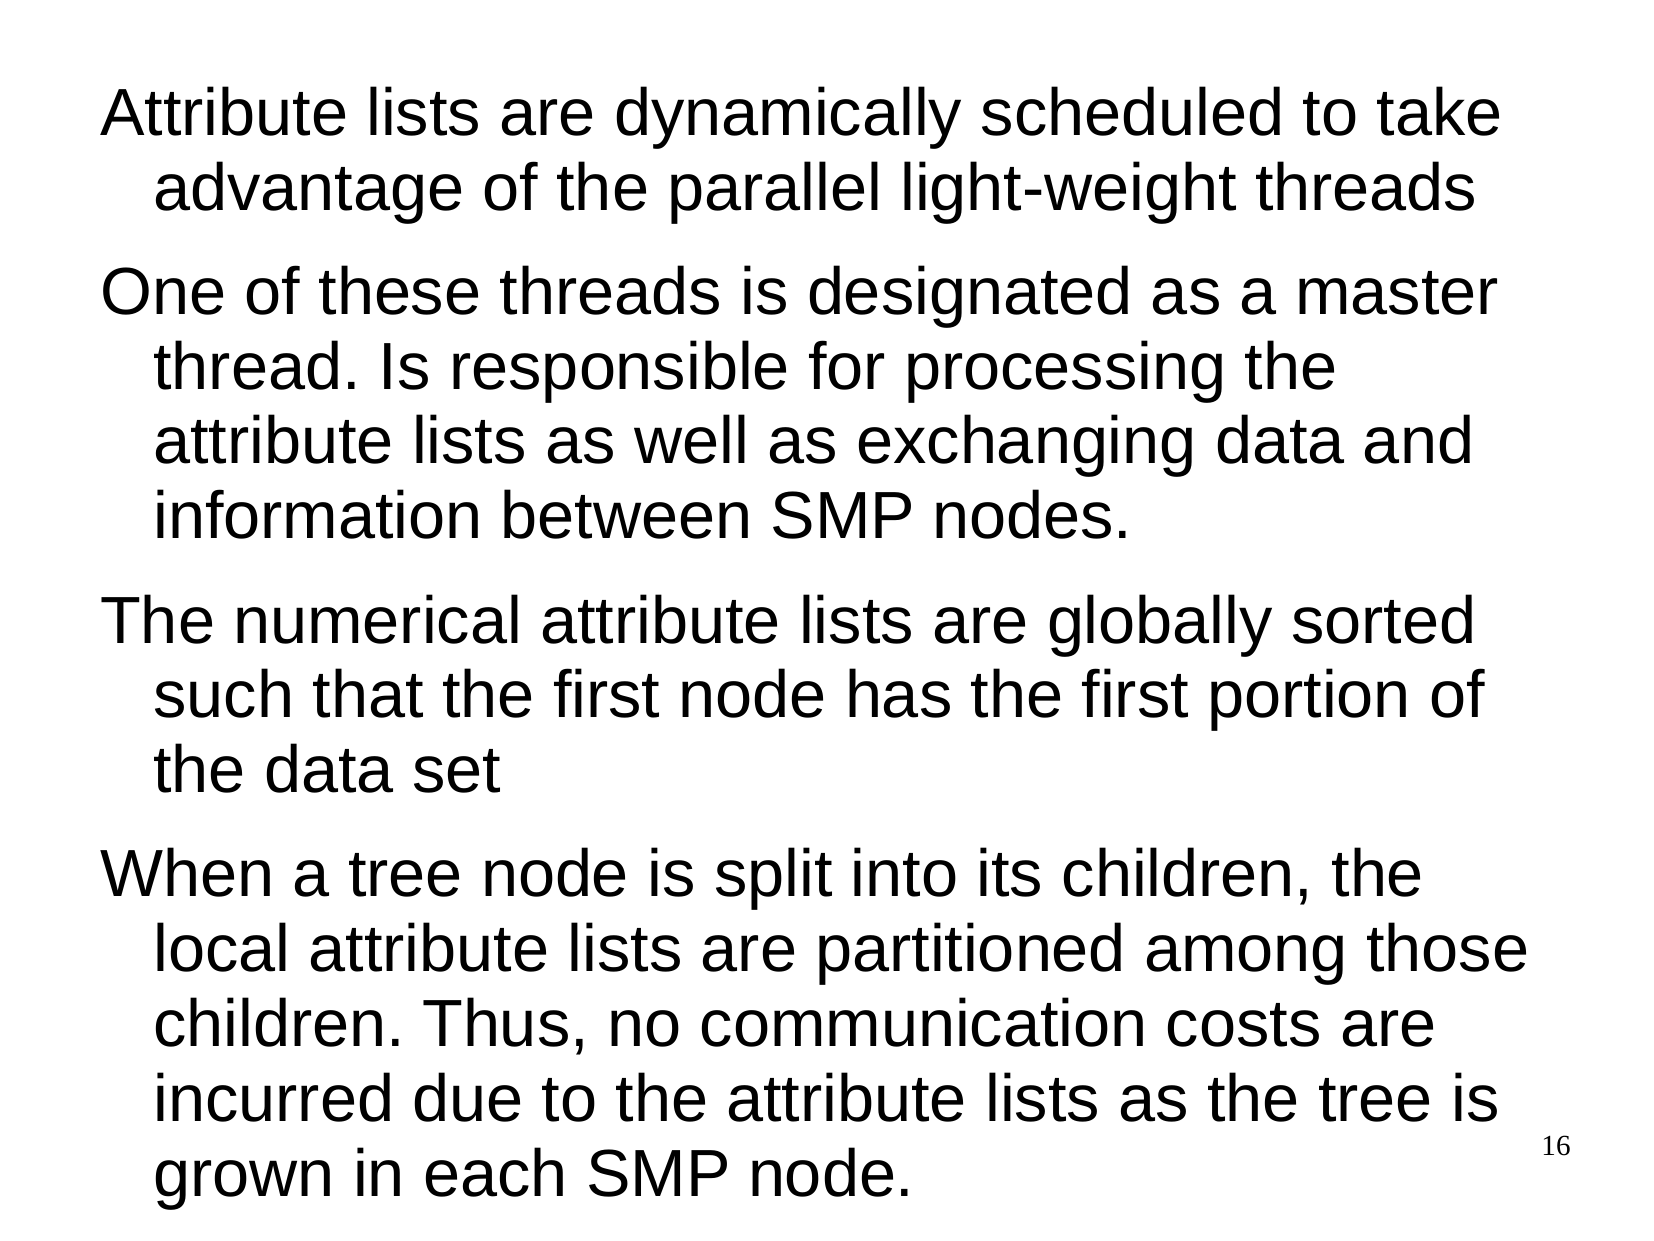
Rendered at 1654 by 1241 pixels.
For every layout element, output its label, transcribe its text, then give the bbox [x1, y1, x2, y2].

list Attribute lists are dynamically scheduled to take advantage of the parallel light-weight threads One of these threads is designated as a master thread. Is responsible for processing the attribute lists as well as exchanging data and information between SMP nodes. The numerical attribute lists are globally sorted such that the first node has the first portion of the data set When a tree node is split into its children, the local attribute lists are partitioned among those children. Thus, no communication costs are incurred due to the attribute lists as the tree is grown in each SMP node. [82, 75, 1571, 1211]
